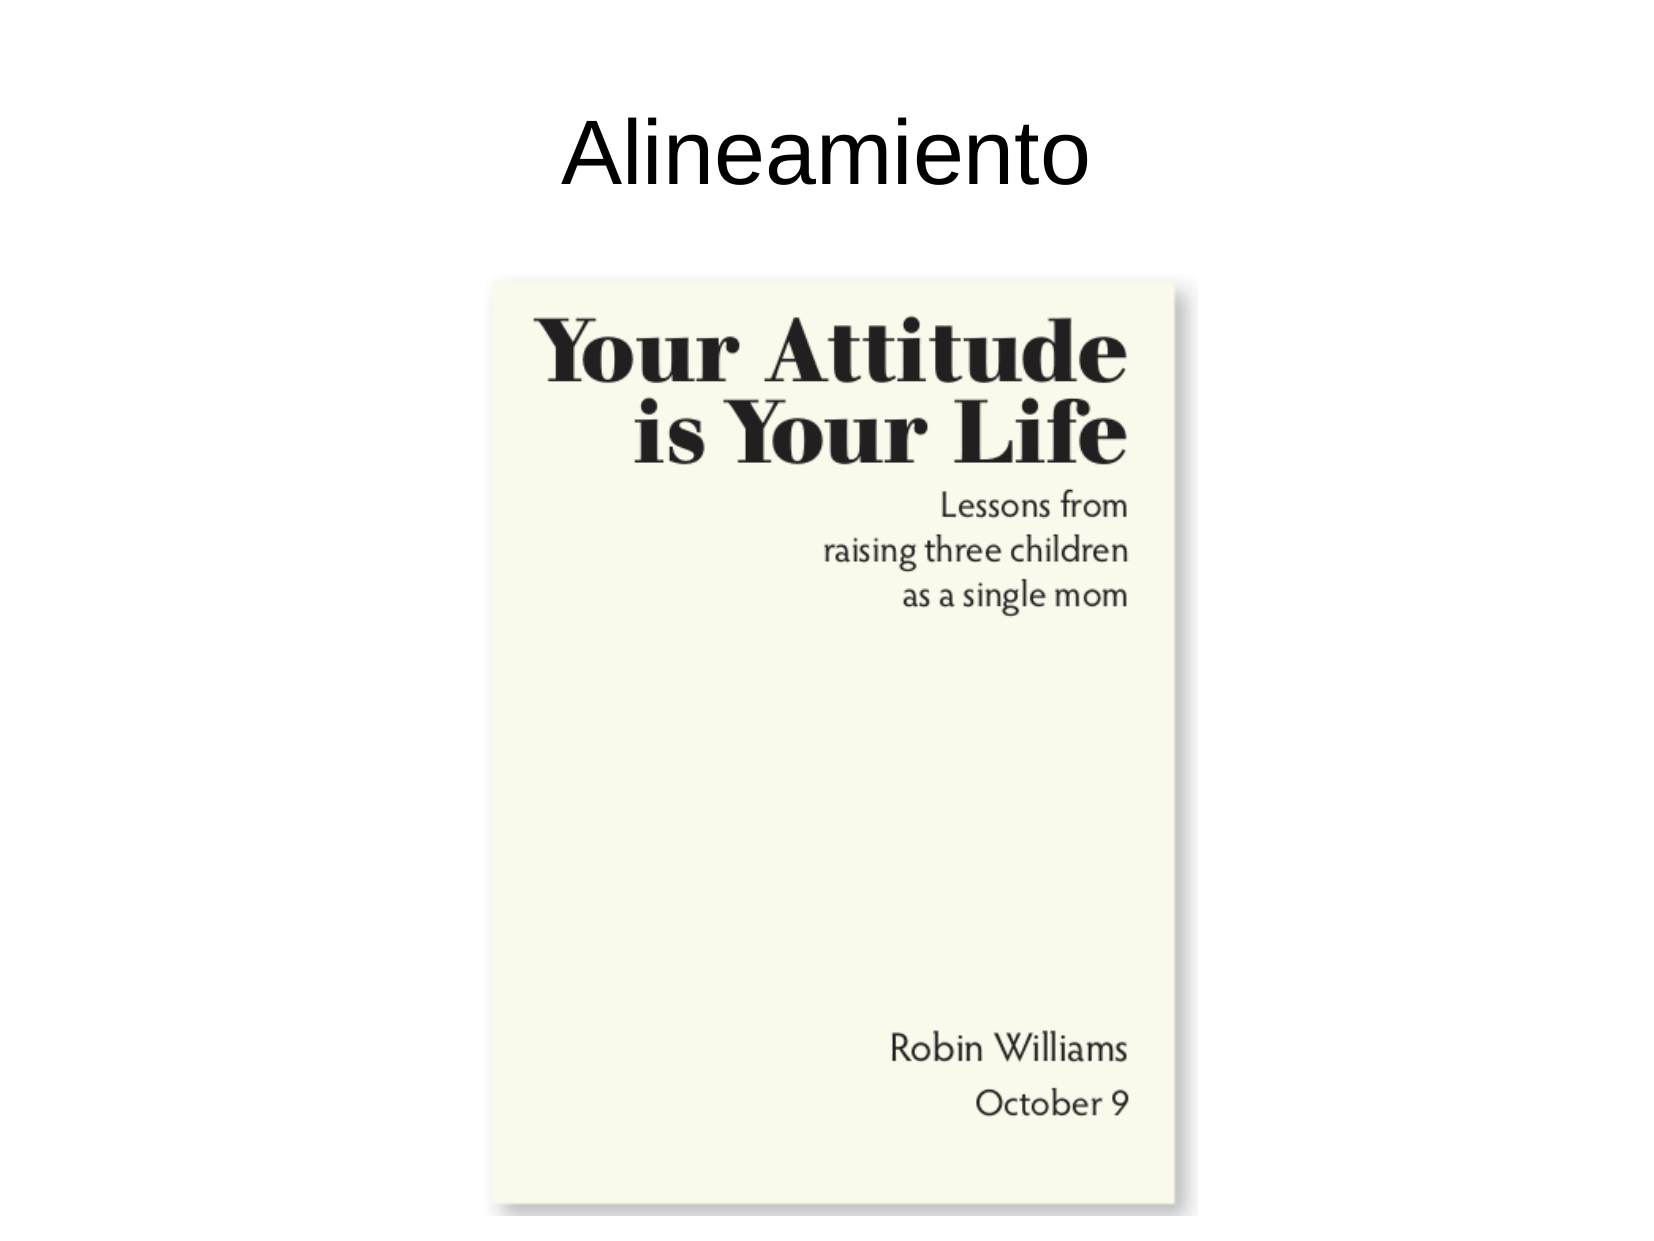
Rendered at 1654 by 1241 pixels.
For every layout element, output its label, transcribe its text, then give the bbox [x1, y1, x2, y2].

picture [485, 273, 1198, 1216]
title Alineamiento [82, 49, 1571, 257]
